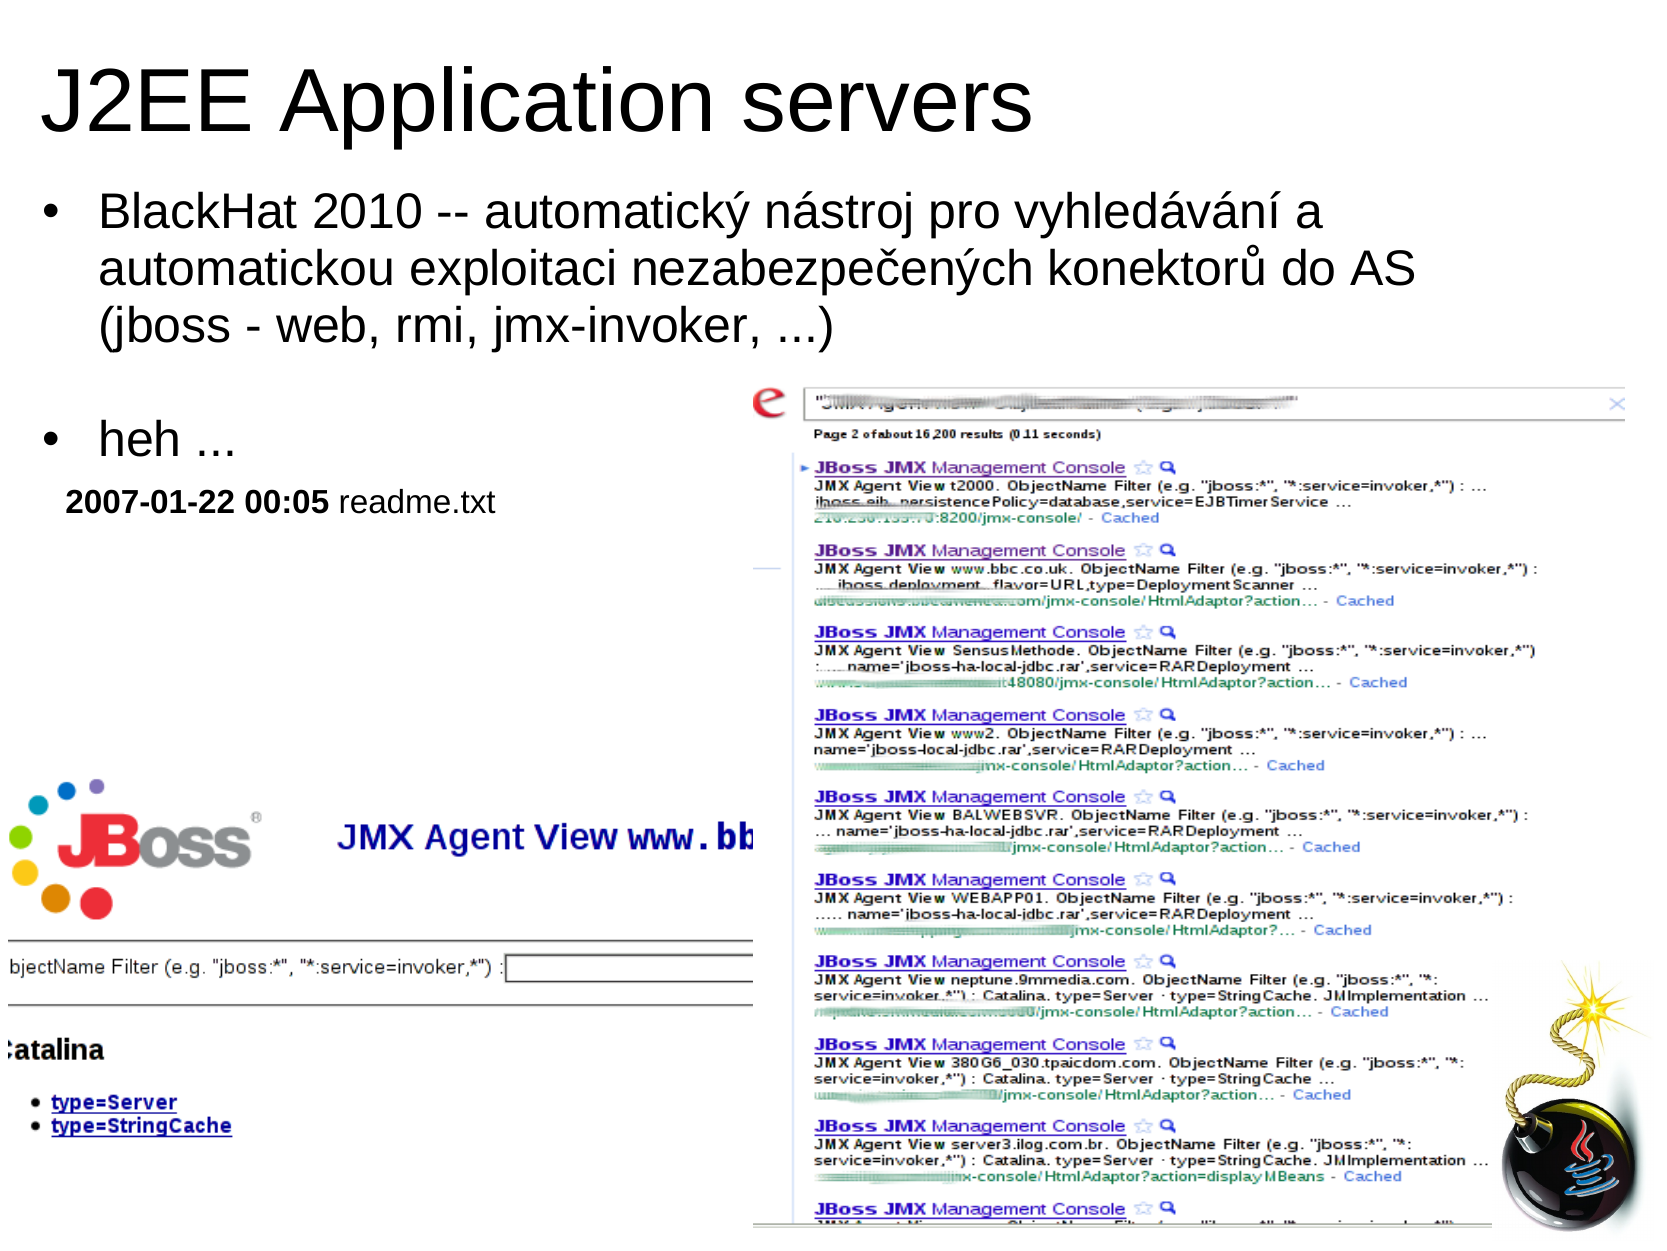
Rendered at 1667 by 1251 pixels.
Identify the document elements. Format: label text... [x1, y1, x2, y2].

title J2EE Application servers [40, 50, 1627, 201]
picture [8, 383, 1654, 1241]
list BlackHat 2010 -- automatický nástroj pro vyhledávání a automatickou exploitaci nezabezpečených konektorů do AS (jboss - web, rmi, jmx-invoker, ...) heh ... 2007-01-22 00:05 readme.txt [23, 182, 1611, 1082]
